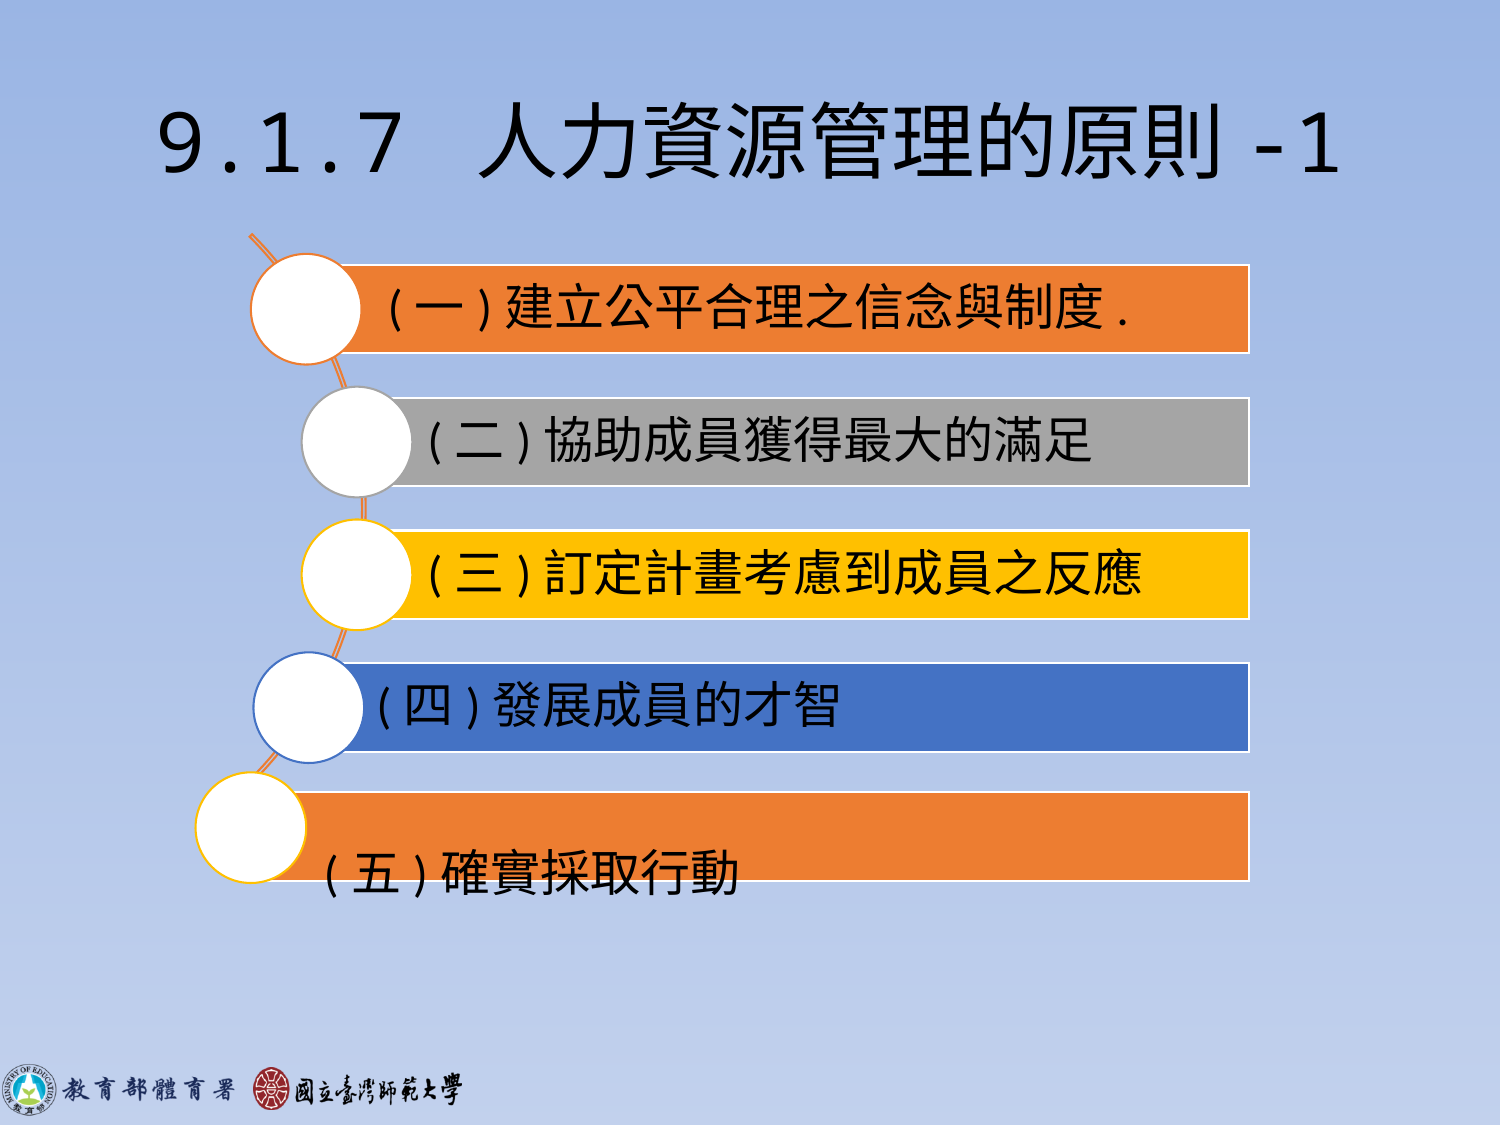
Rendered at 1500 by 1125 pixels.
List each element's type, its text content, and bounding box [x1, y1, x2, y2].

text_box [301, 386, 413, 498]
title 9.1.7 人力資源管理的原則-1 [75, 45, 1426, 233]
text_box [301, 519, 413, 631]
text_box (二)協助成員獲得最大的滿足 [391, 397, 1249, 487]
text_box [250, 253, 362, 365]
text_box [253, 652, 365, 763]
text_box [195, 772, 307, 883]
text_box (四)發展成員的才智 [343, 663, 1249, 752]
text_box (三)訂定計畫考慮到成員之反應 [391, 530, 1249, 620]
text_box (一)建立公平合理之信念與制度. [340, 264, 1249, 354]
text_box (五)確實採取行動 [266, 792, 1249, 882]
